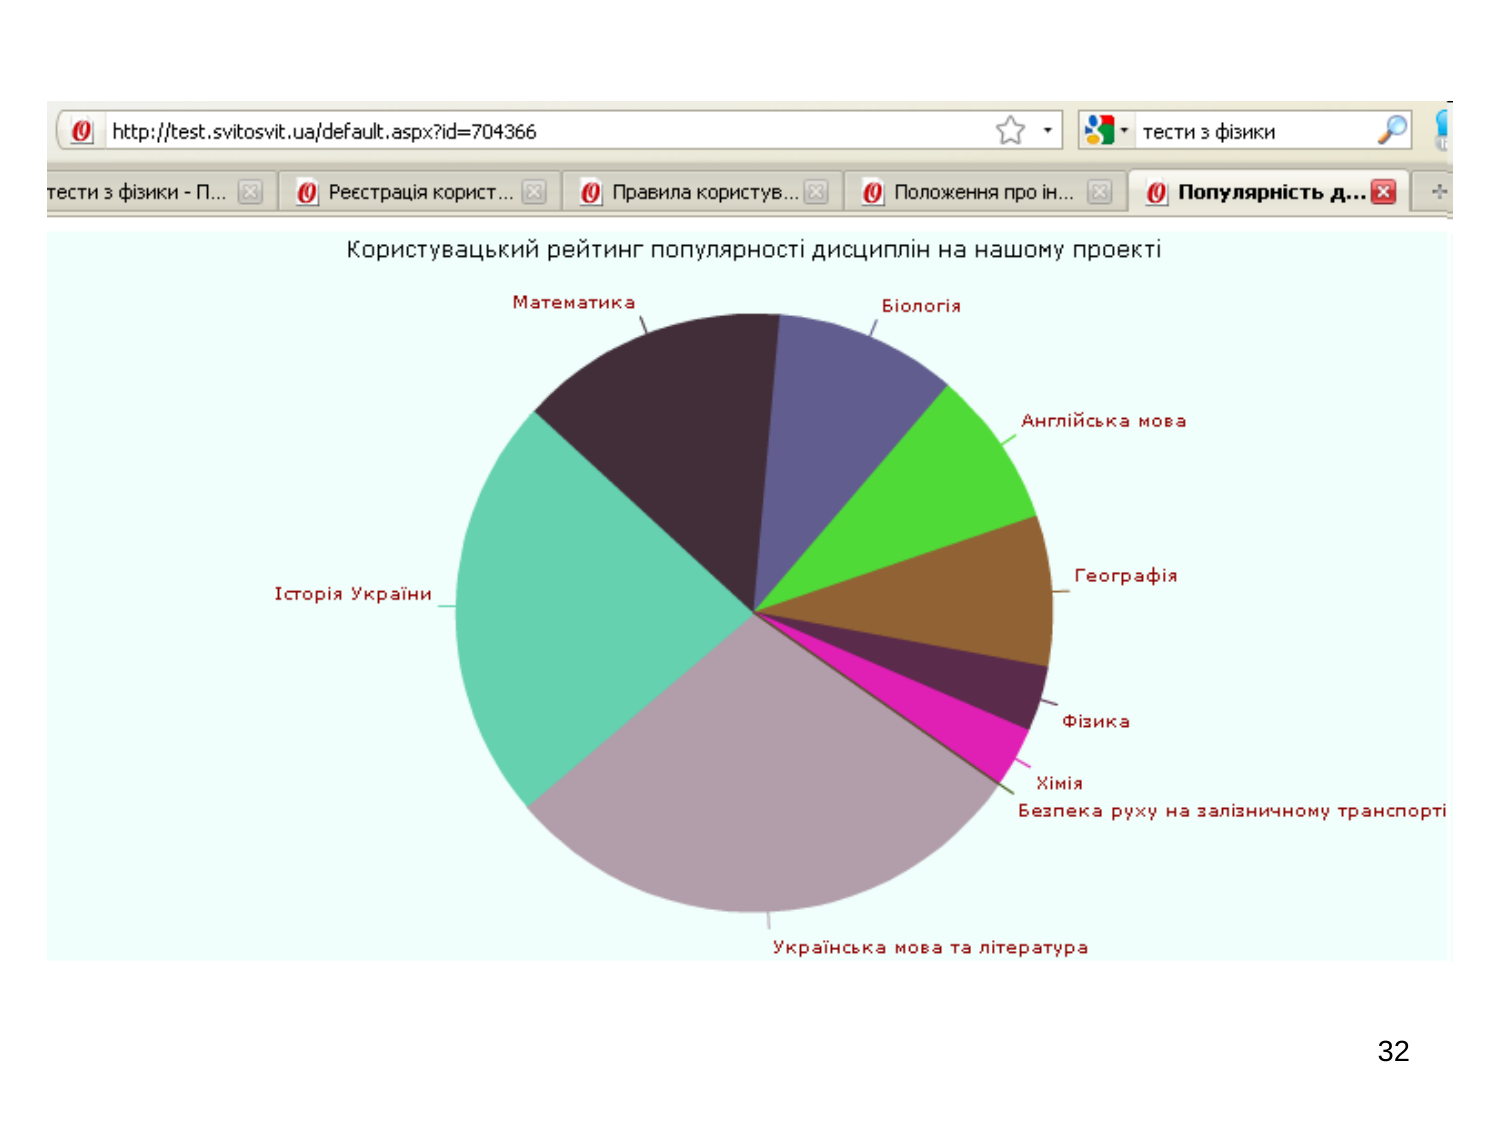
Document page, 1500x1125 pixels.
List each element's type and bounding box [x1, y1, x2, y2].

picture [47, 101, 1453, 981]
